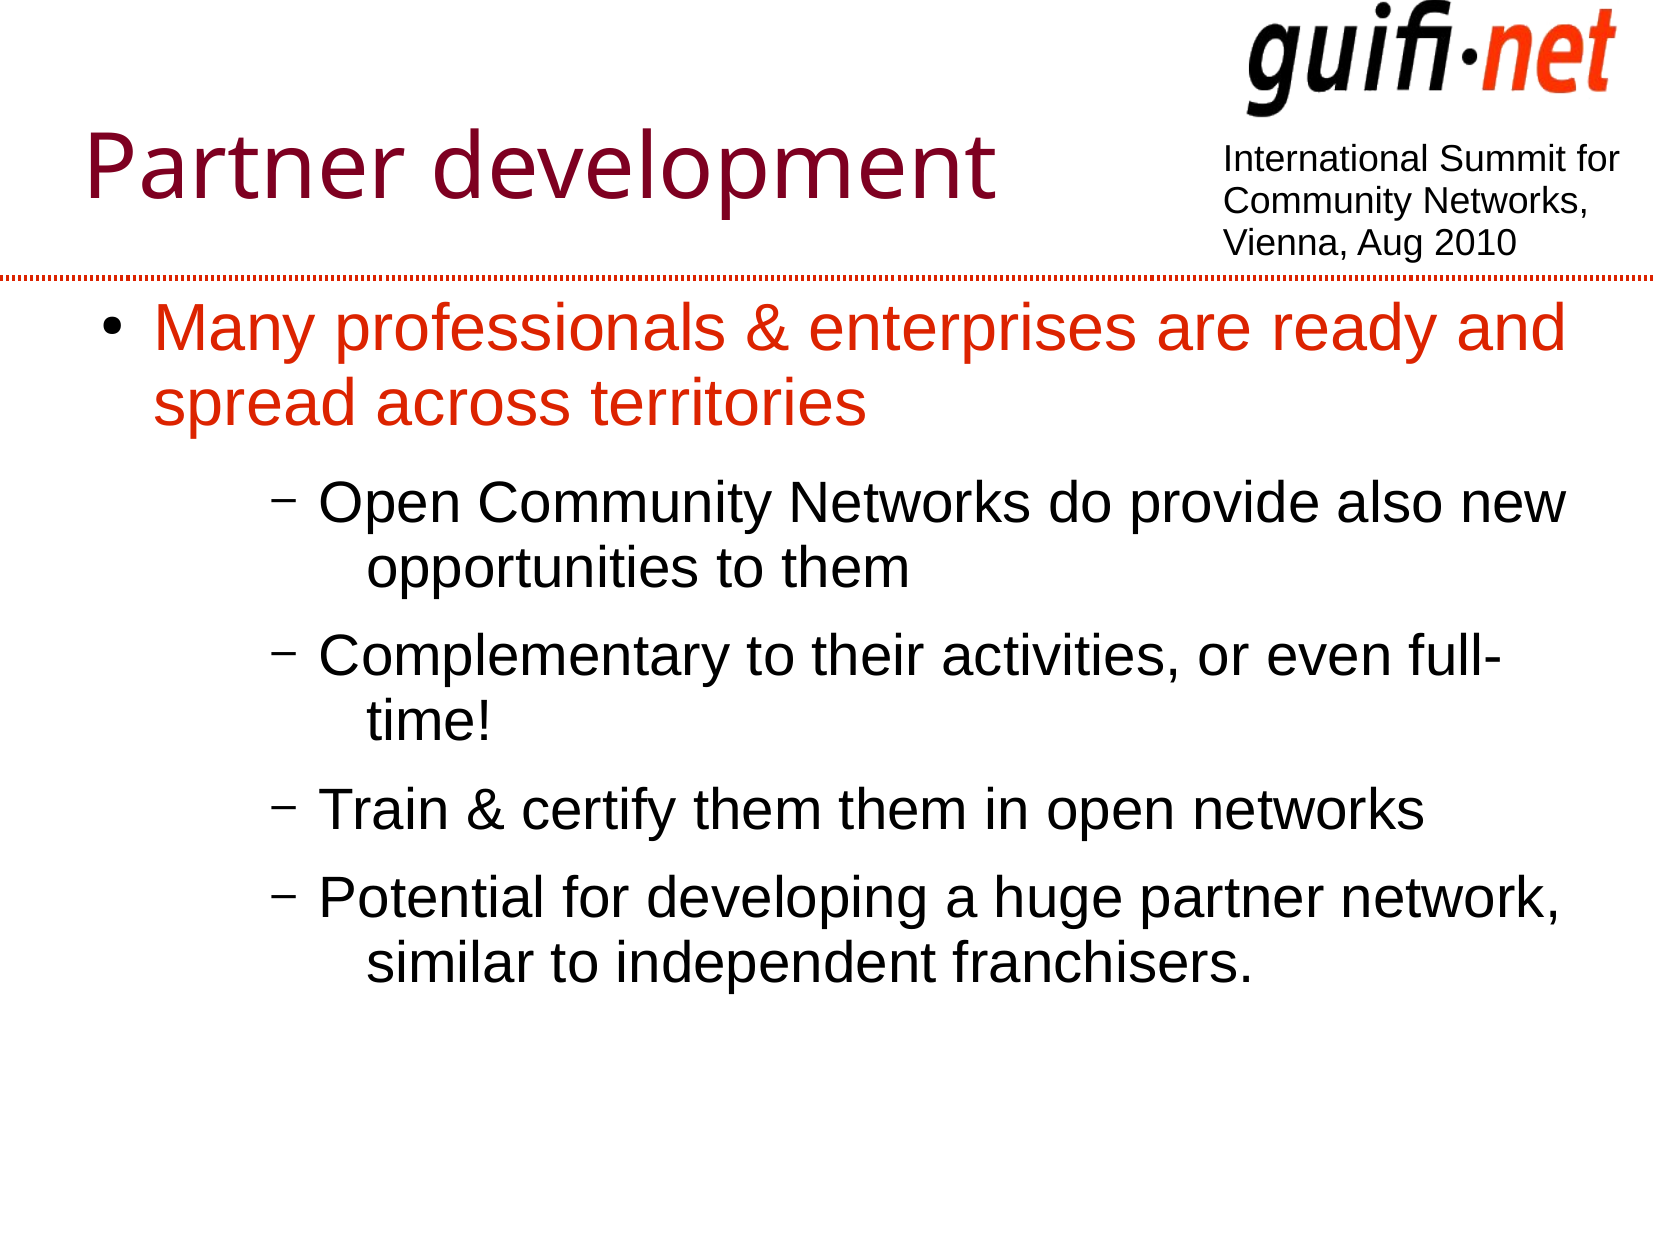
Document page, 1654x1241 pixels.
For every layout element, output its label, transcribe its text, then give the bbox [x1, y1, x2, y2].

list Many professionals & enterprises are ready and spread across territories Open Community Networks do provide also new opportunities to them Complementary to their activities, or even full-time! Train & certify them them in open networks Potential for developing a huge partner network, similar to independent franchisers. [82, 290, 1571, 1094]
title Partner development [82, 66, 1099, 259]
picture [1240, 0, 1625, 119]
